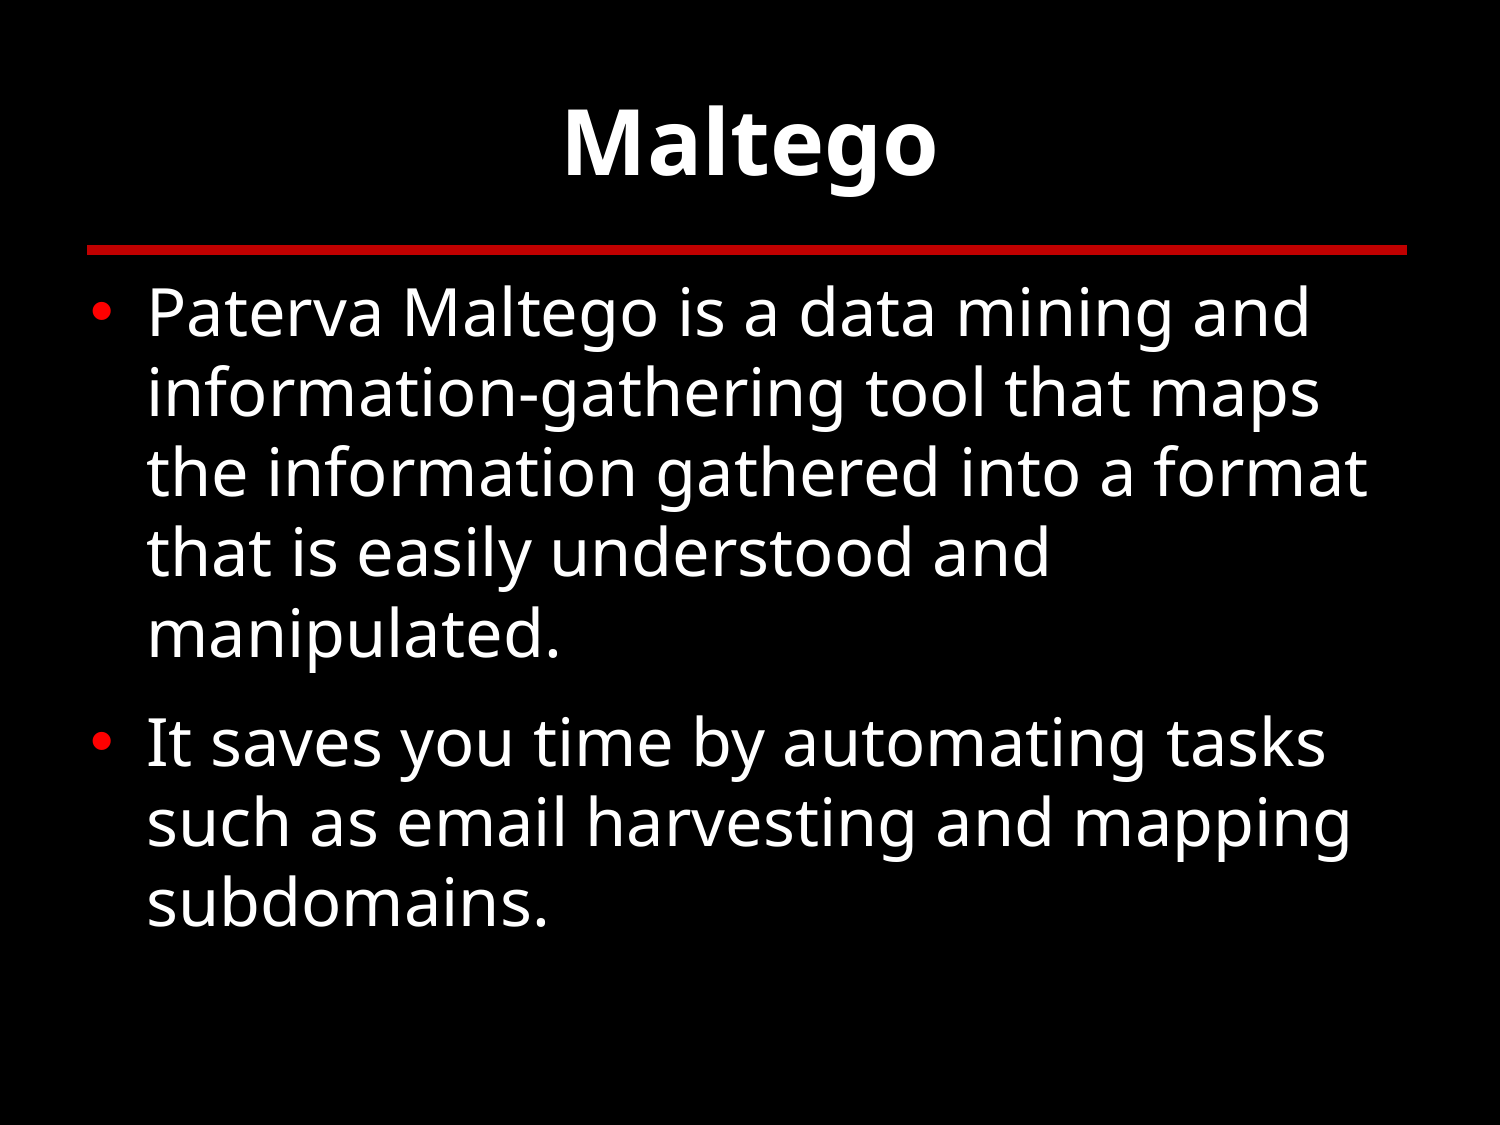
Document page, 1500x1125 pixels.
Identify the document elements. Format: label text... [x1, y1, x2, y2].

list Paterva Maltego is a data mining and information-gathering tool that maps the information gathered into a format that is easily understood and manipulated. It saves you time by automating tasks such as email harvesting and mapping subdomains. [75, 262, 1425, 1005]
title Maltego [75, 45, 1425, 233]
